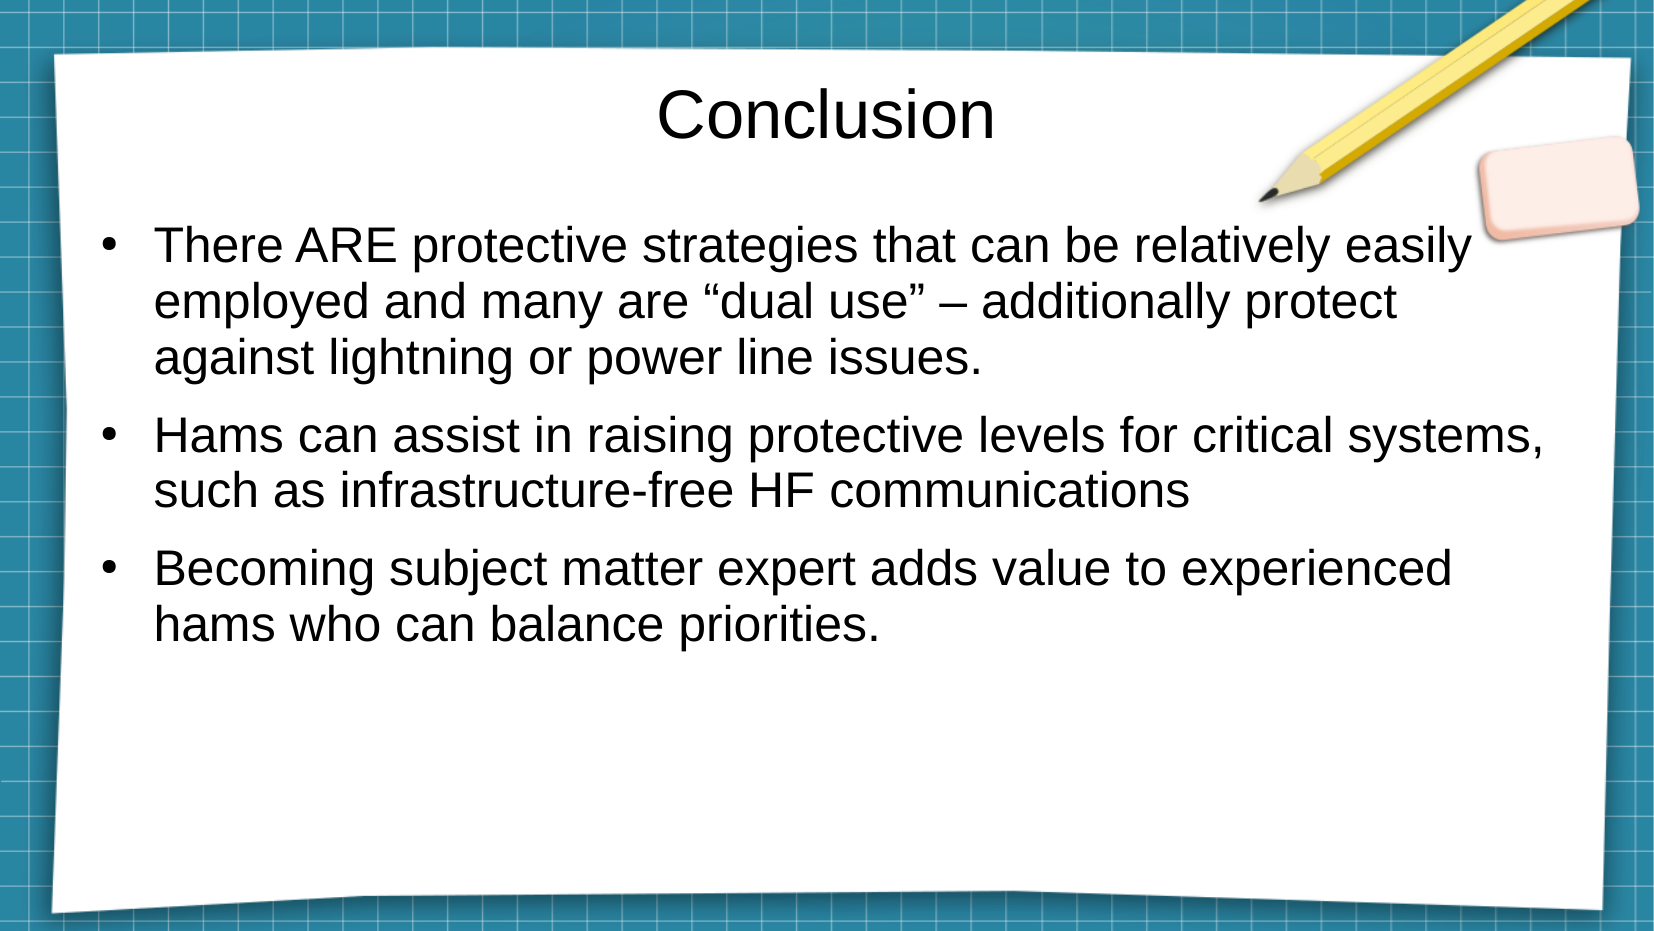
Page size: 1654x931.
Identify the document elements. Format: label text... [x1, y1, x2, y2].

title Conclusion [82, 37, 1571, 193]
list There ARE protective strategies that can be relatively easily employed and many are “dual use” – additionally protect against lightning or power line issues. Hams can assist in raising protective levels for critical systems, such as infrastructure-free HF communications Becoming subject matter expert adds value to experienced hams who can balance priorities. [82, 217, 1571, 758]
picture [0, 0, 1654, 931]
